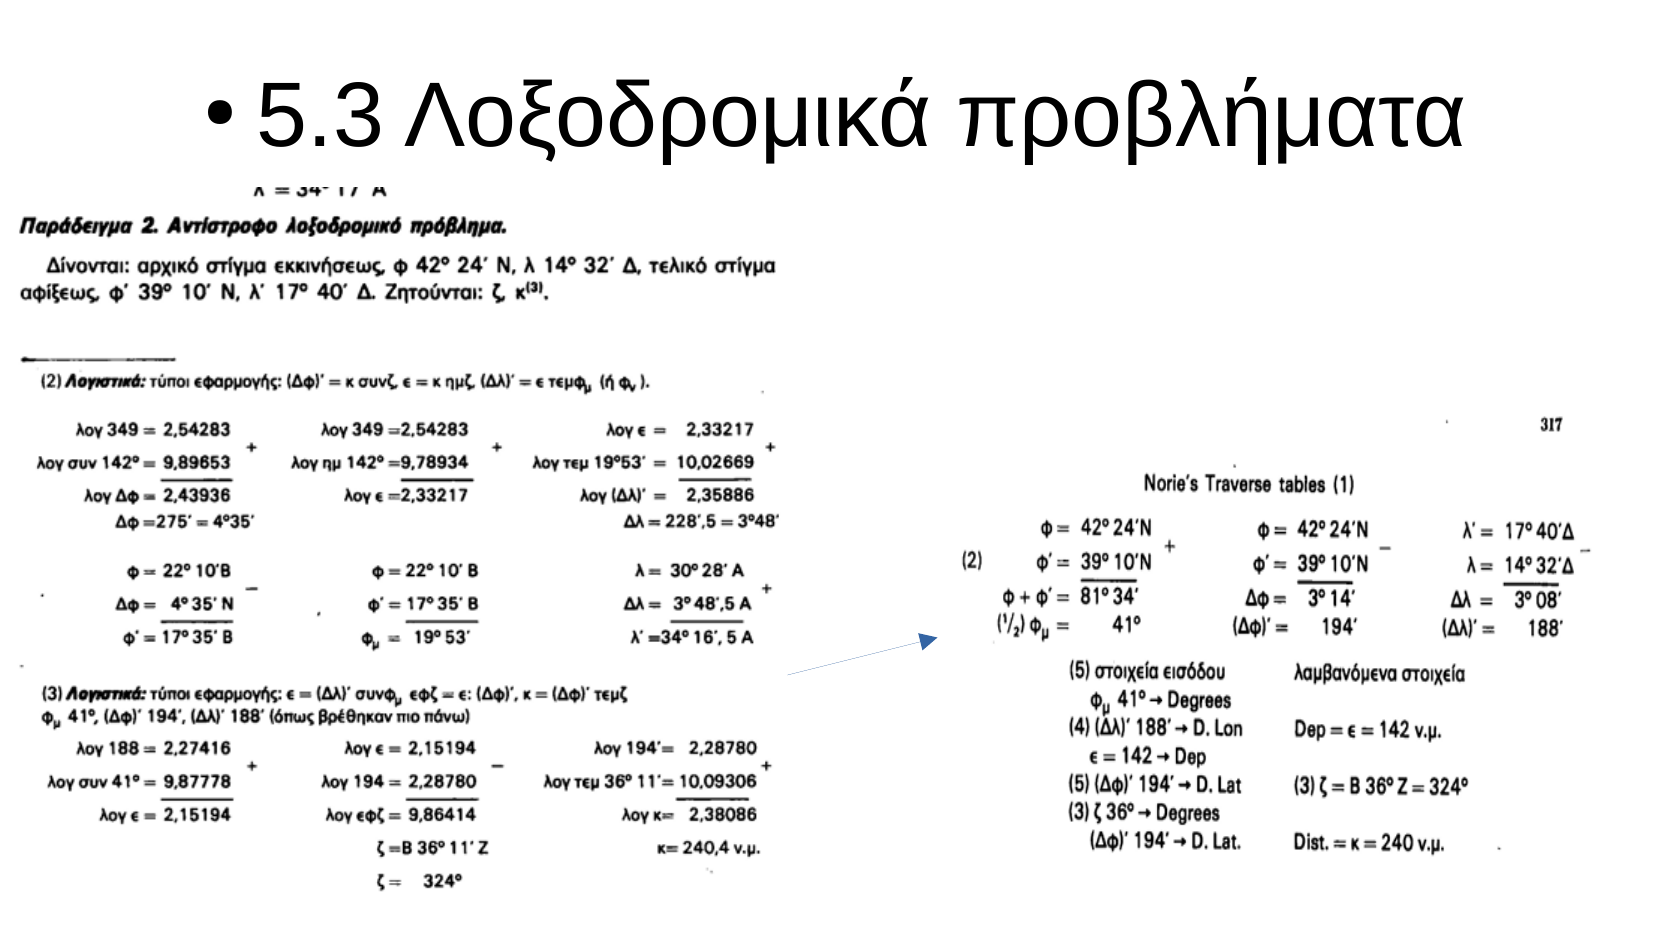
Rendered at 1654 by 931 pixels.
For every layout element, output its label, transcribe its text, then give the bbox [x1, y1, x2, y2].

title 5.3 Λοξοδρομικά προβλήματα [82, 37, 1571, 193]
picture [0, 187, 788, 896]
picture [937, 374, 1609, 863]
